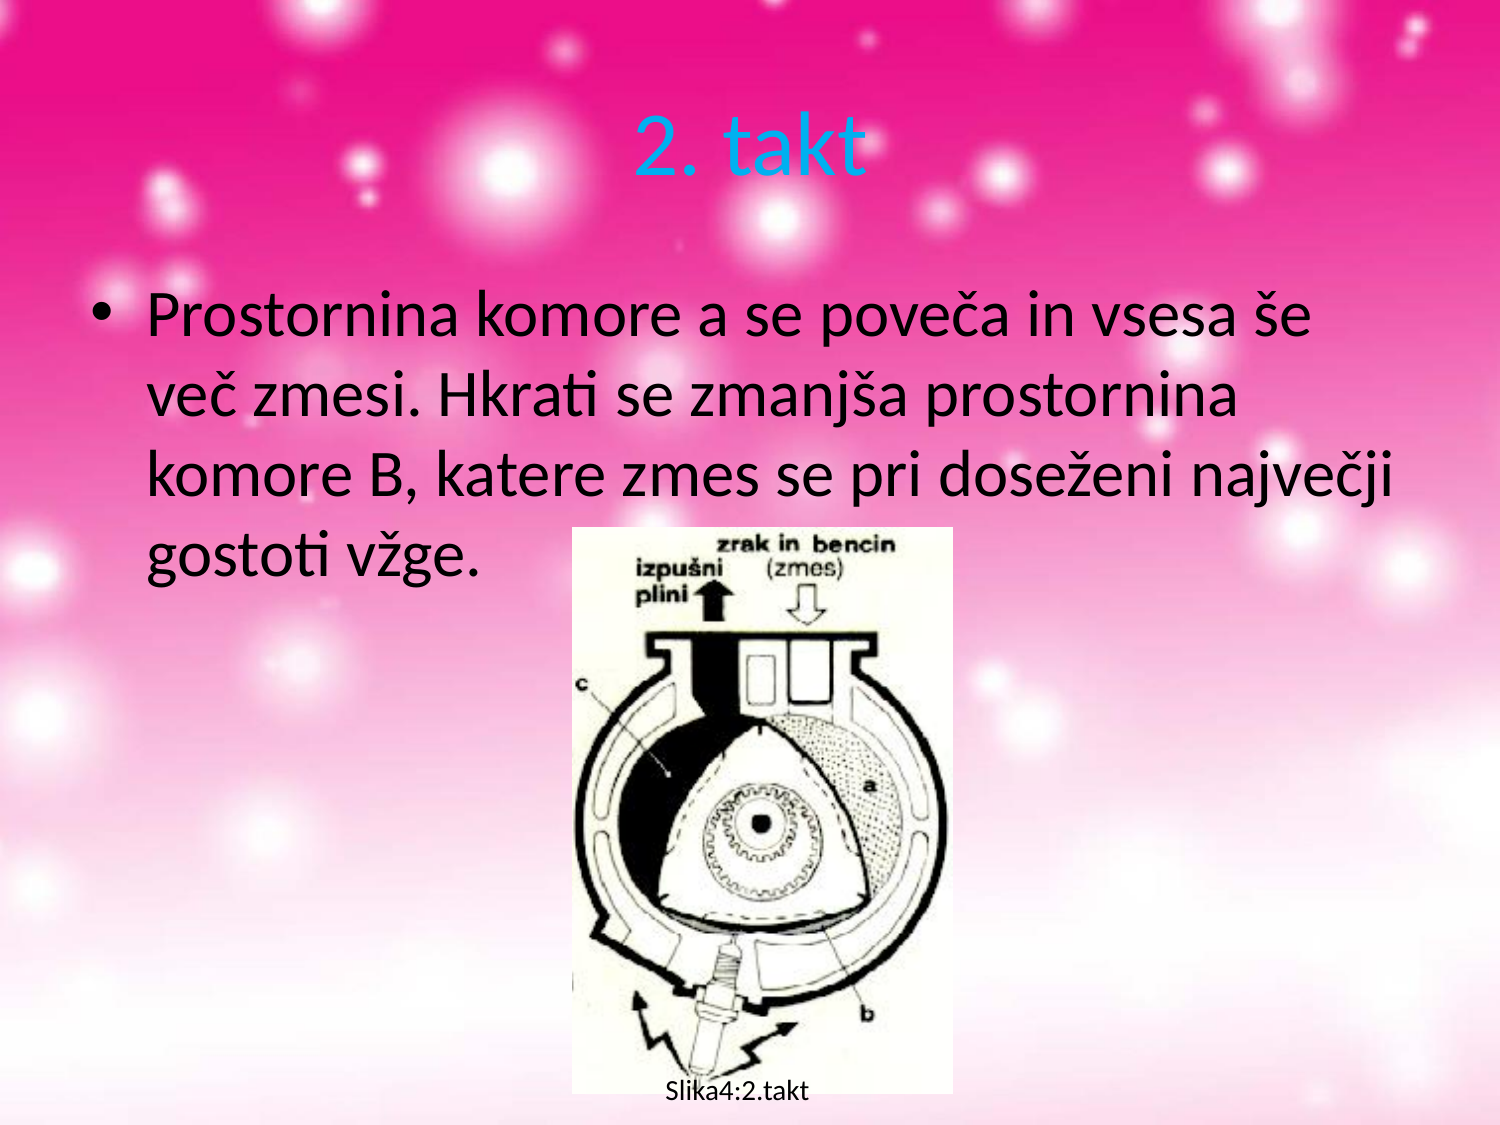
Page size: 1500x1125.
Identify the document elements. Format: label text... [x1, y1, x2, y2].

list Prostornina komore a se poveča in vsesa še več zmesi. Hkrati se zmanjša prostornina komore B, katere zmes se pri doseženi največji gostoti vžge. [75, 262, 1425, 1005]
title 2. takt [75, 45, 1425, 233]
text_box Slika4:2.takt [650, 1064, 825, 1115]
picture [0, 0, 1500, 1125]
